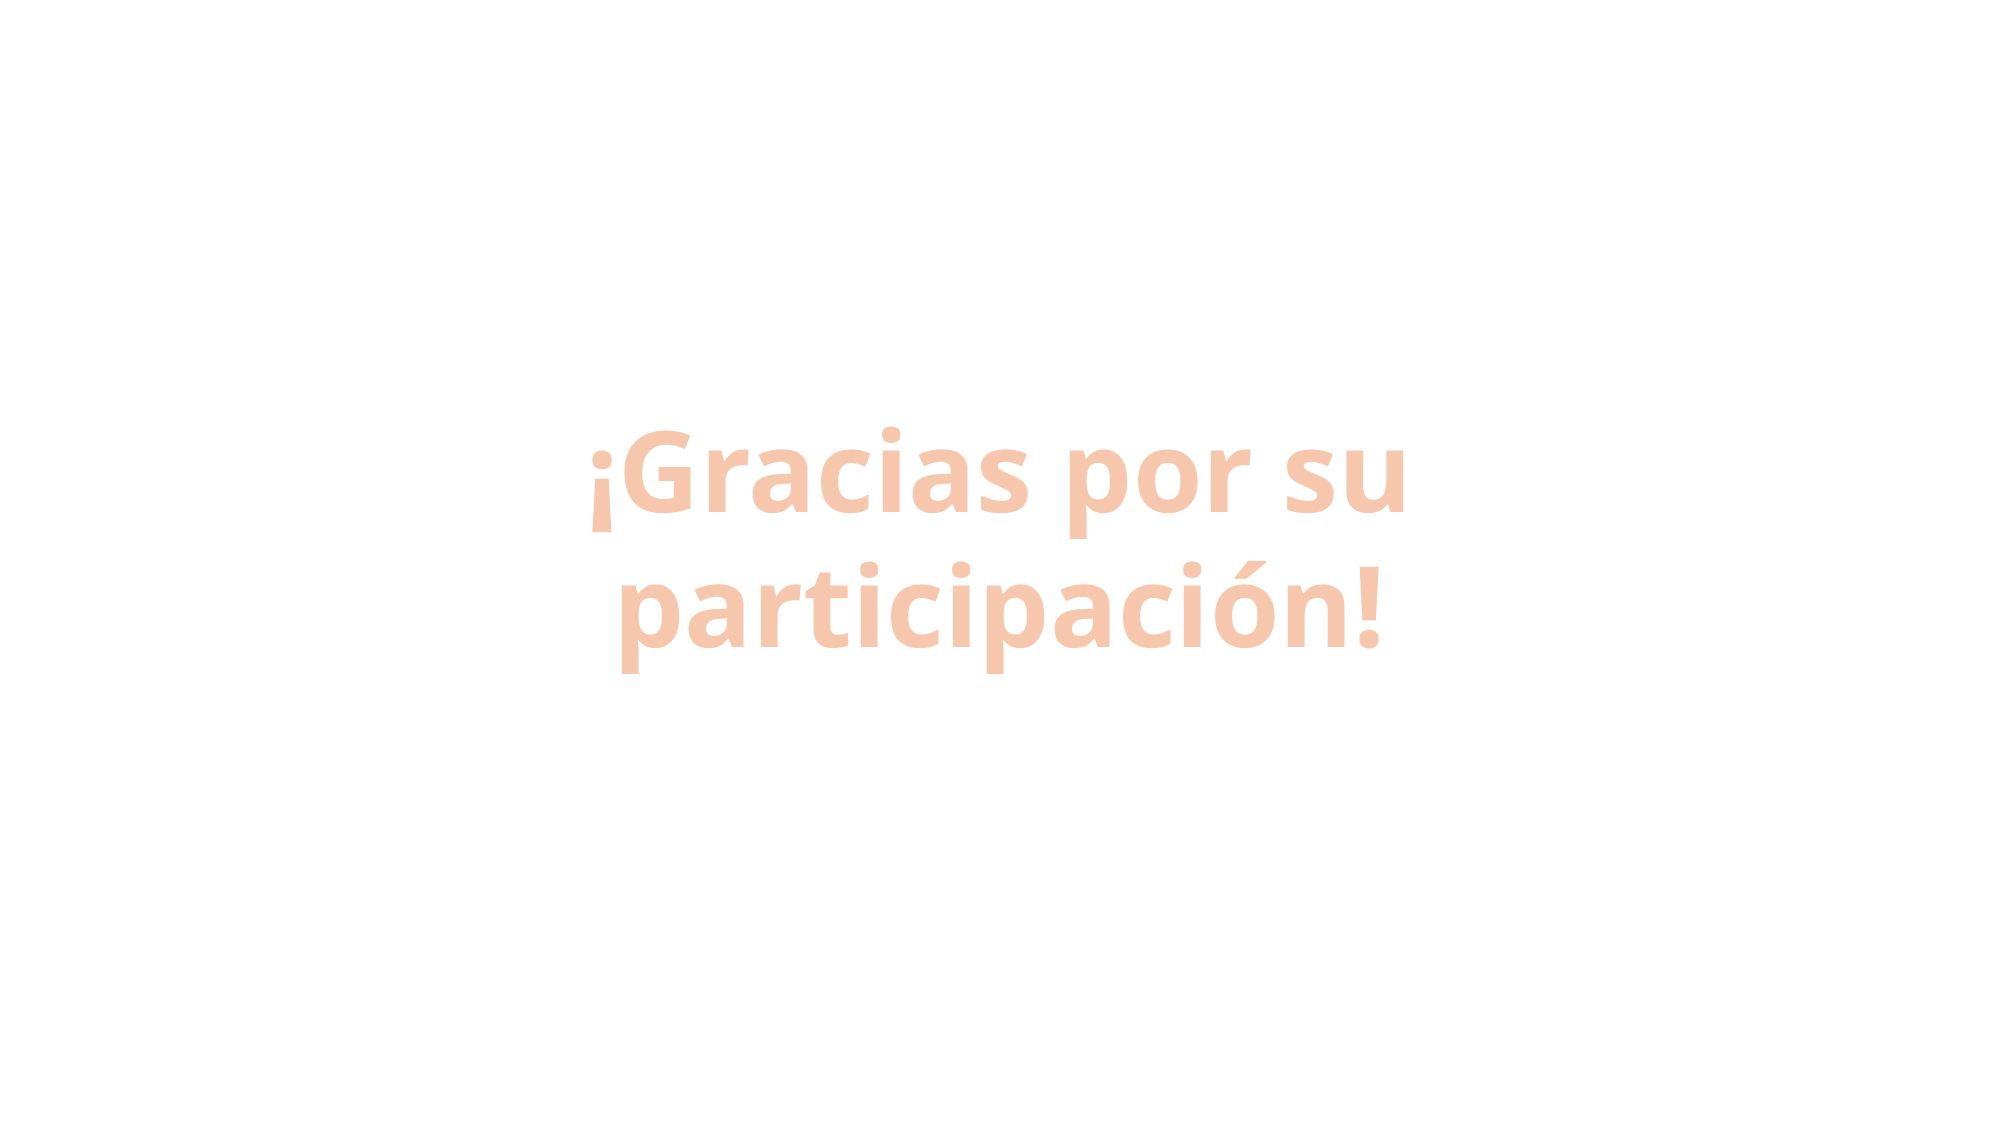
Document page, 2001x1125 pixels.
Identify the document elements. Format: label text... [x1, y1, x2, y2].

text_box ¡Gracias por su participación! [274, 392, 1726, 678]
